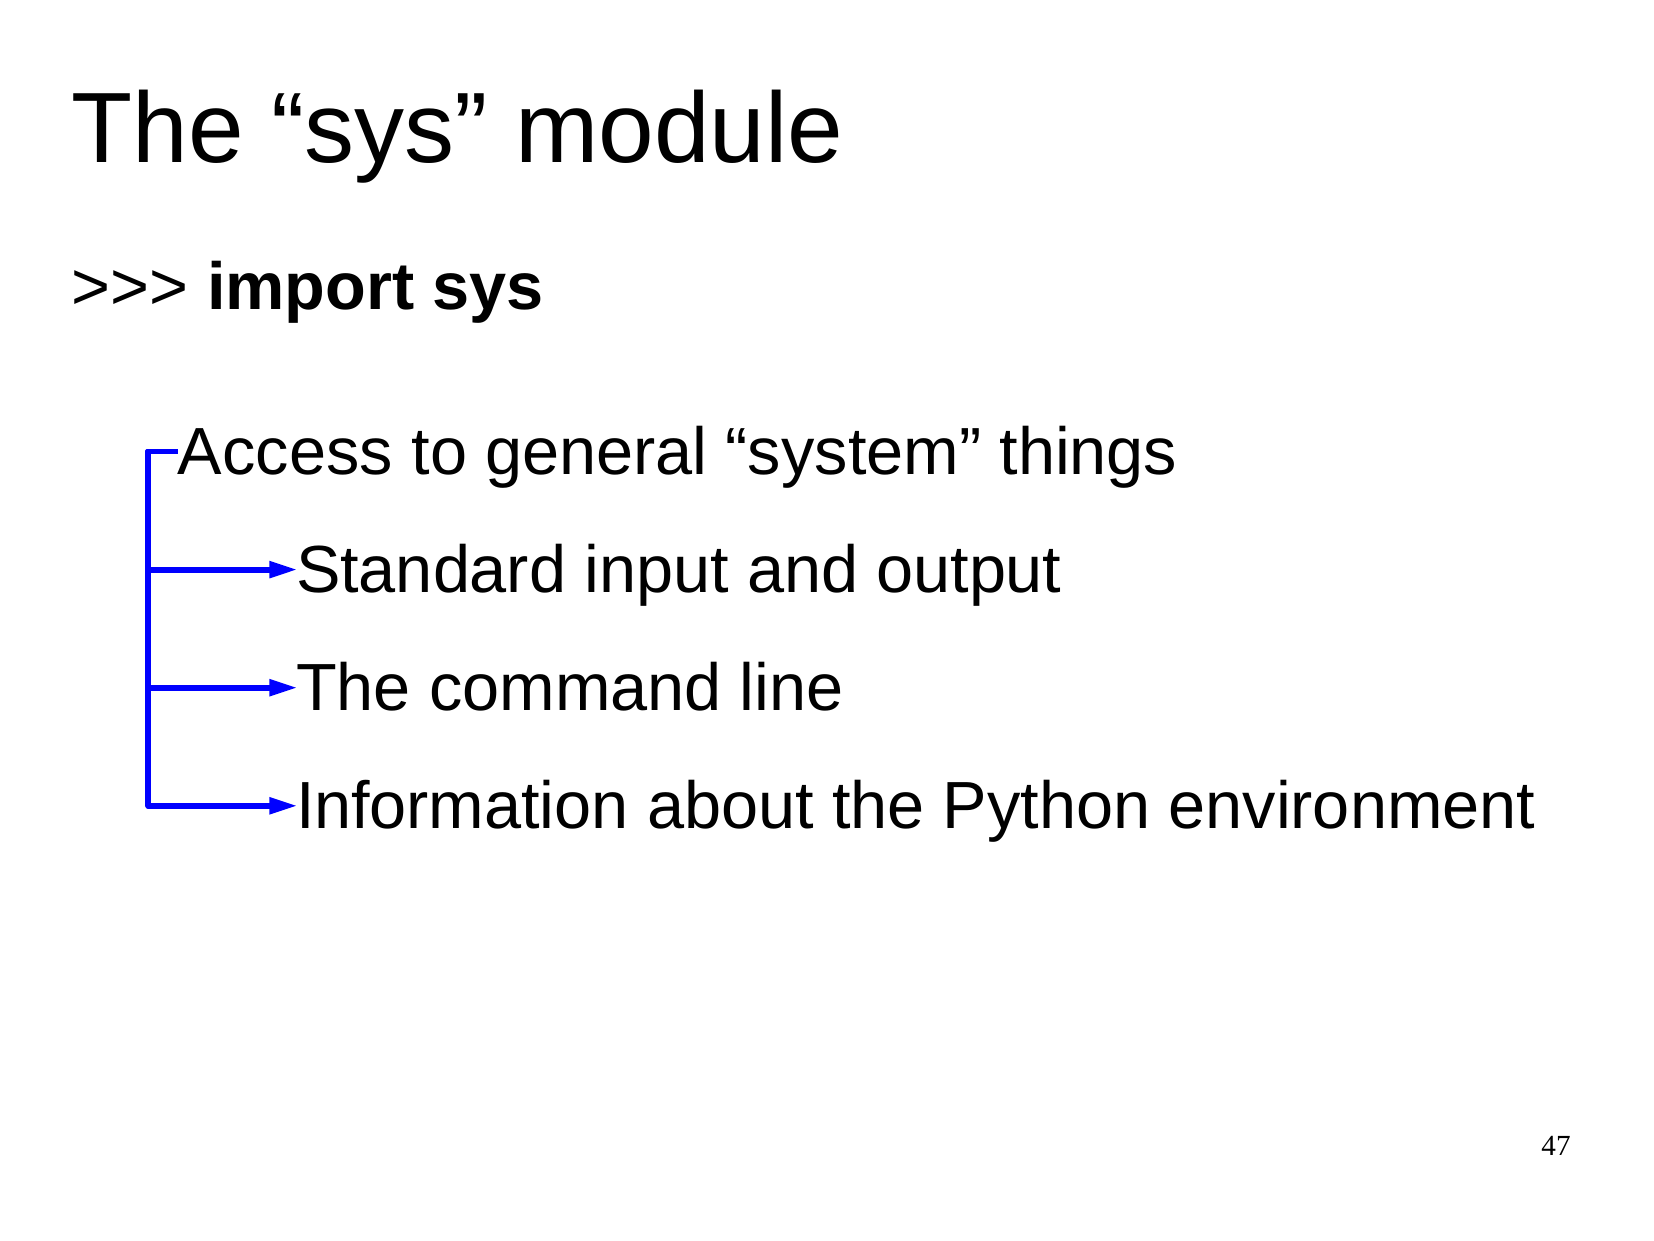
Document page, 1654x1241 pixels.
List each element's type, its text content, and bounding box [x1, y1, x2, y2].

text_box The command line [295, 650, 844, 726]
text_box Access to general “system” things [177, 414, 1179, 489]
text_box >>> import sys [71, 248, 545, 324]
text_box The “sys” module [71, 71, 844, 184]
text_box Information about the Python environment [295, 768, 1537, 844]
text_box Standard input and output [295, 532, 1063, 608]
